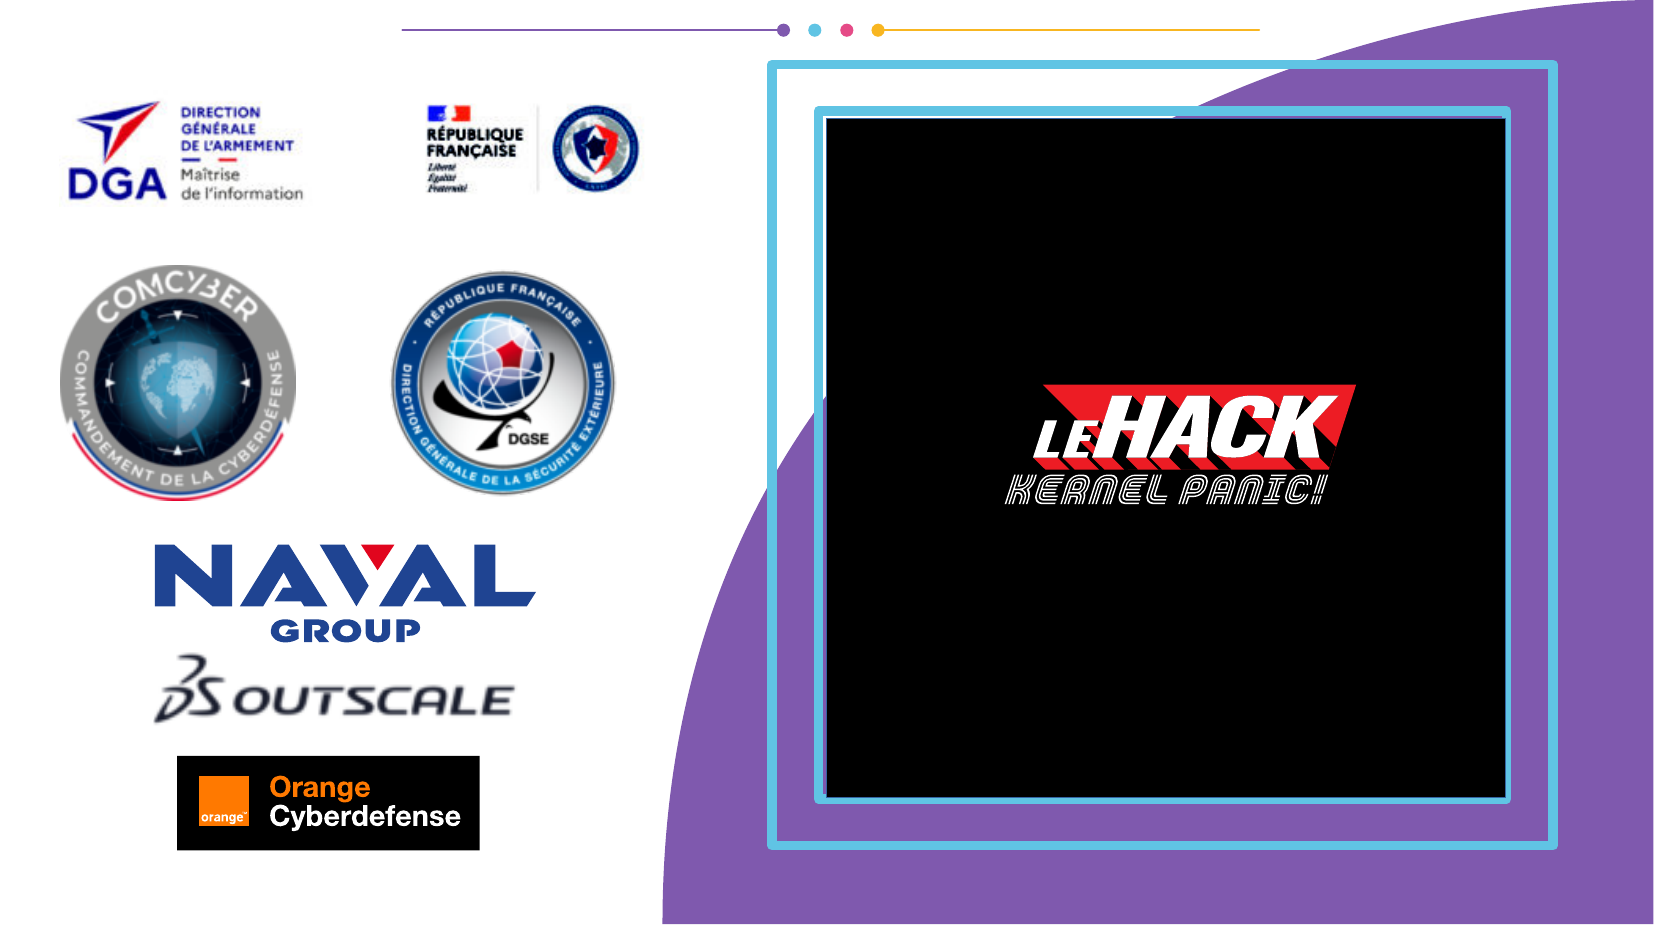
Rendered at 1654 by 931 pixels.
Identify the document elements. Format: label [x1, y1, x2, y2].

text_box [177, 755, 480, 851]
picture [1003, 383, 1357, 505]
picture [198, 775, 461, 832]
picture [59, 88, 313, 207]
picture [153, 651, 520, 728]
picture [153, 543, 538, 644]
picture [60, 265, 296, 501]
picture [413, 91, 654, 207]
text_box [826, 118, 1506, 798]
picture [385, 265, 621, 501]
